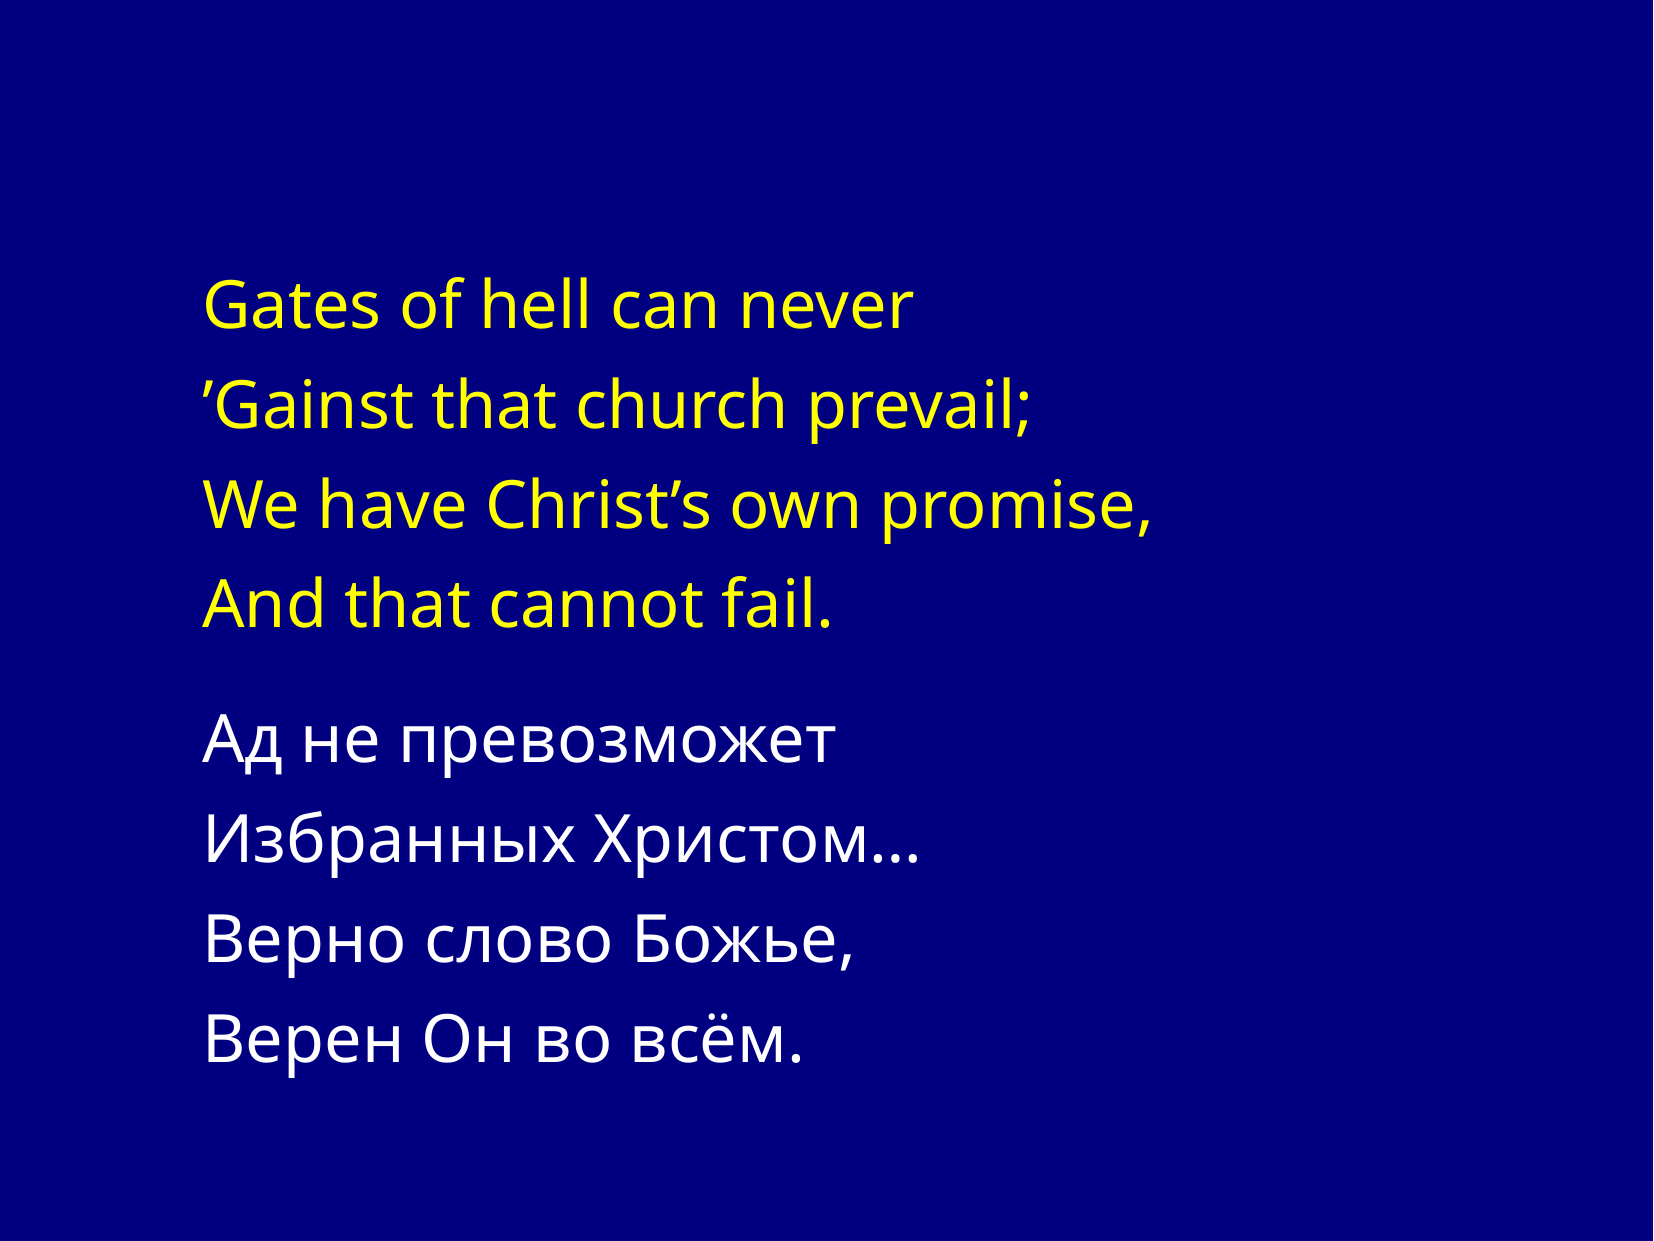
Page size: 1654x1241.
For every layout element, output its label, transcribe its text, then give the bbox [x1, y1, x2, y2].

text_box Ад не превозможет Избранных Христом… Верно слово Божье, Верен Он во всём. [75, 675, 1576, 1163]
text_box Gates of hell can never ’Gainst that church prevail; We have Christ’s own promise, And that cannot fail. [75, 150, 1576, 638]
